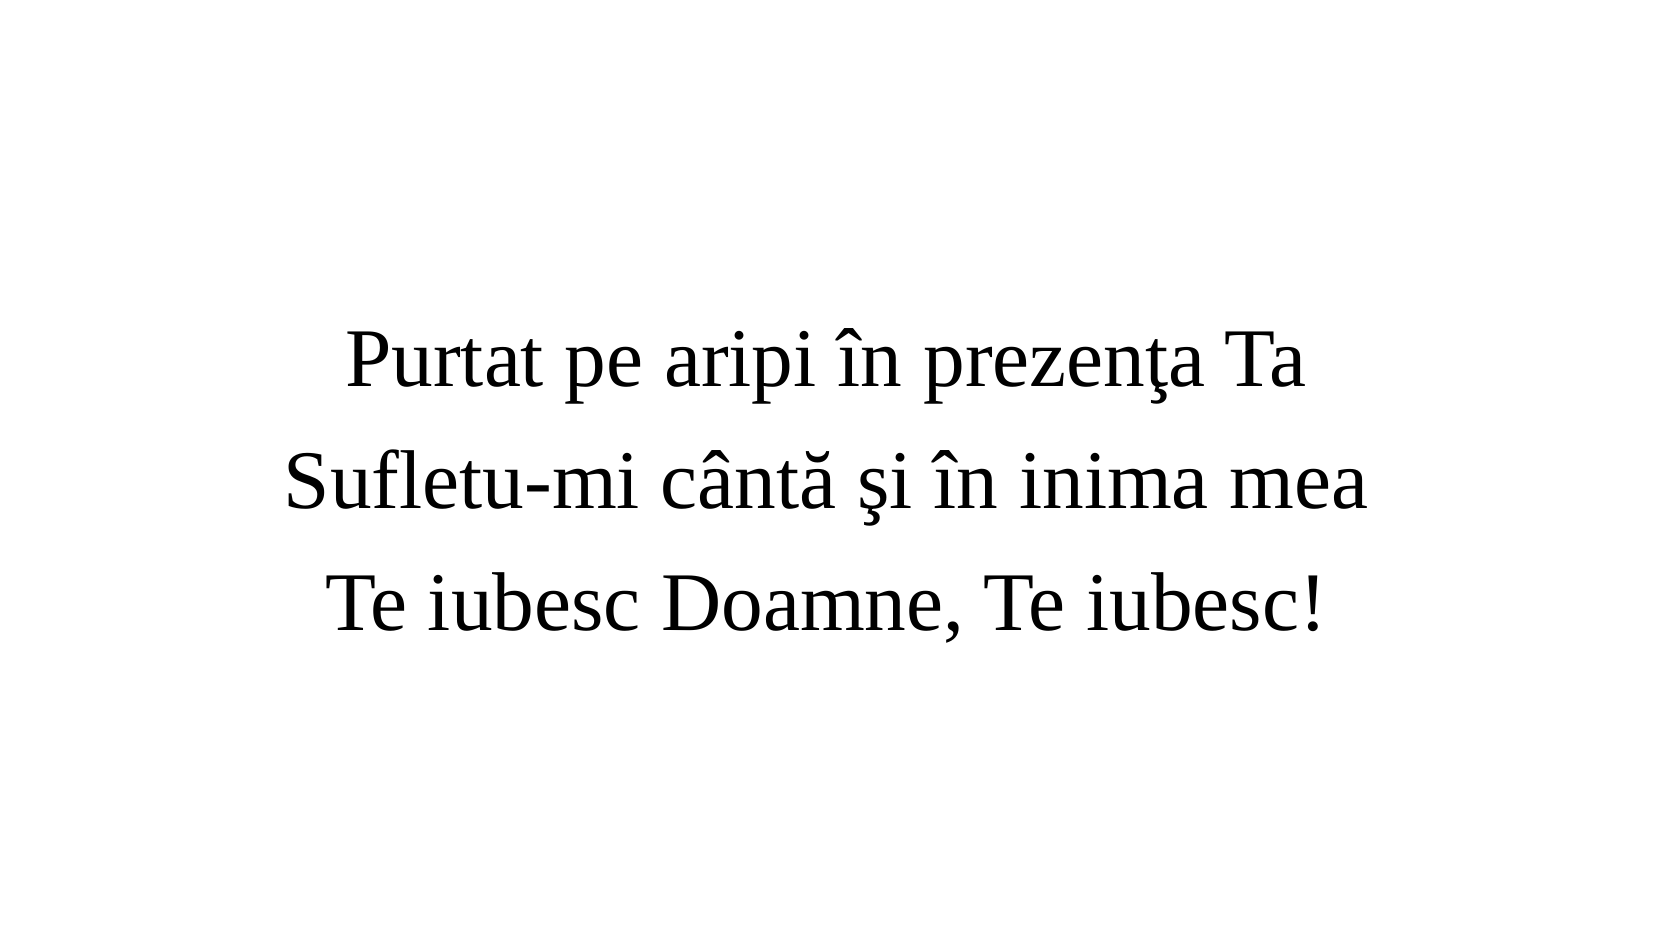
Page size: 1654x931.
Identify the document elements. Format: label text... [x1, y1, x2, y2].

subtitle Purtat pe aripi în prezenţa Ta Sufletu-mi cântă şi în inima mea Te iubesc Doamne, Te iubesc! [118, 300, 1536, 650]
